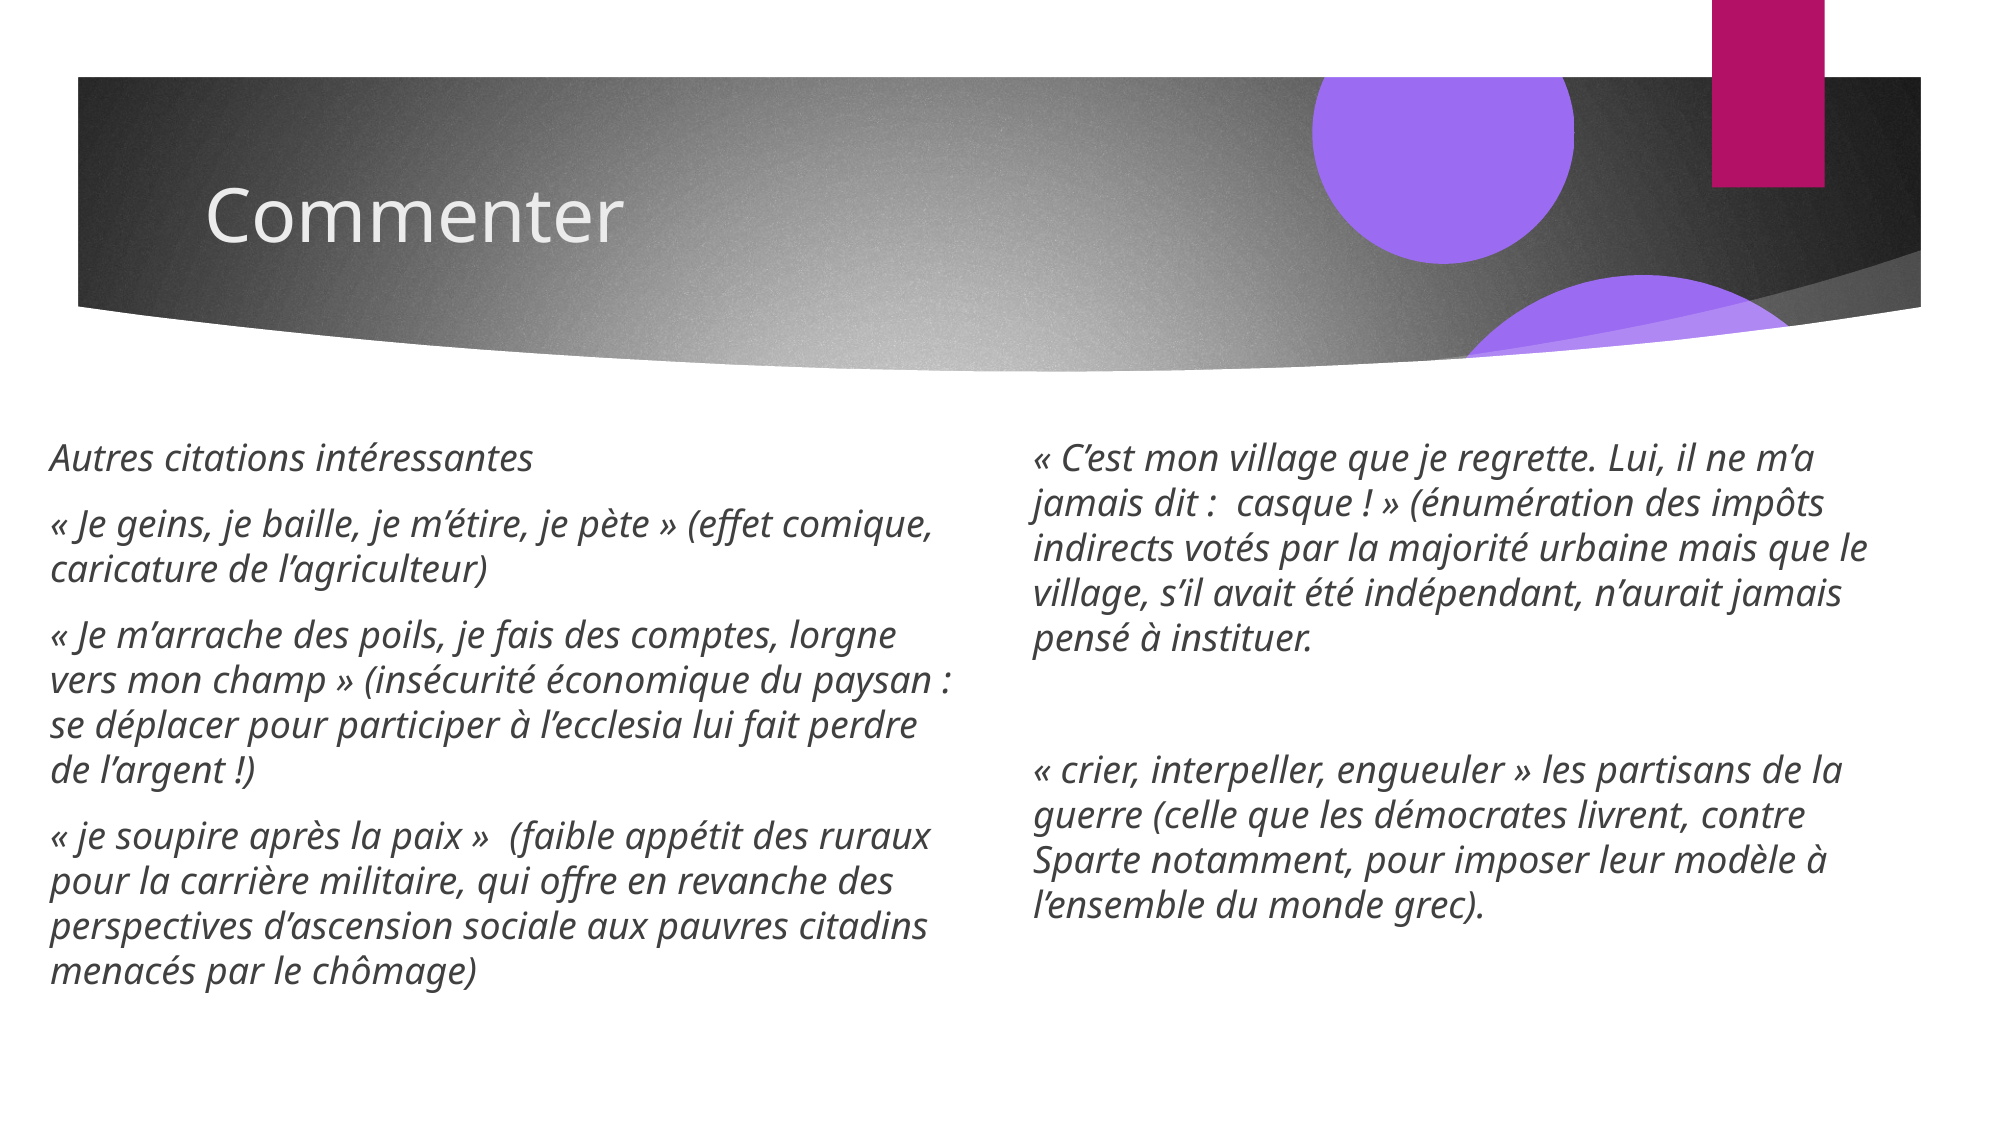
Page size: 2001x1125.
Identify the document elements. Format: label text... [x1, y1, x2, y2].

picture [79, 78, 1613, 371]
list « C’est mon village que je regrette. Lui, il ne m’a jamais dit : casque ! » (énumération des impôts indirects votés par la majorité urbaine mais que le village, s’il avait été indépendant, n’aurait jamais pensé à instituer. « crier, interpeller, engueuler » les partisans de la guerre (celle que les démocrates livrent, contre Sparte notamment, pour imposer leur modèle à l’ensemble du monde grec). [1018, 427, 1934, 1080]
list Autres citations intéressantes « Je geins, je baille, je m’étire, je pète » (effet comique, caricature de l’agriculteur) « Je m’arrache des poils, je fais des comptes, lorgne vers mon champ » (insécurité économique du paysan : se déplacer pour participer à l’ecclesia lui fait perdre de l’argent !) « je soupire après la paix » (faible appétit des ruraux pour la carrière militaire, qui offre en revanche des perspectives d’ascension sociale aux pauvres citadins menacés par le chômage) [35, 427, 981, 1080]
picture [1564, 78, 1920, 300]
title Commenter [189, 159, 1627, 276]
